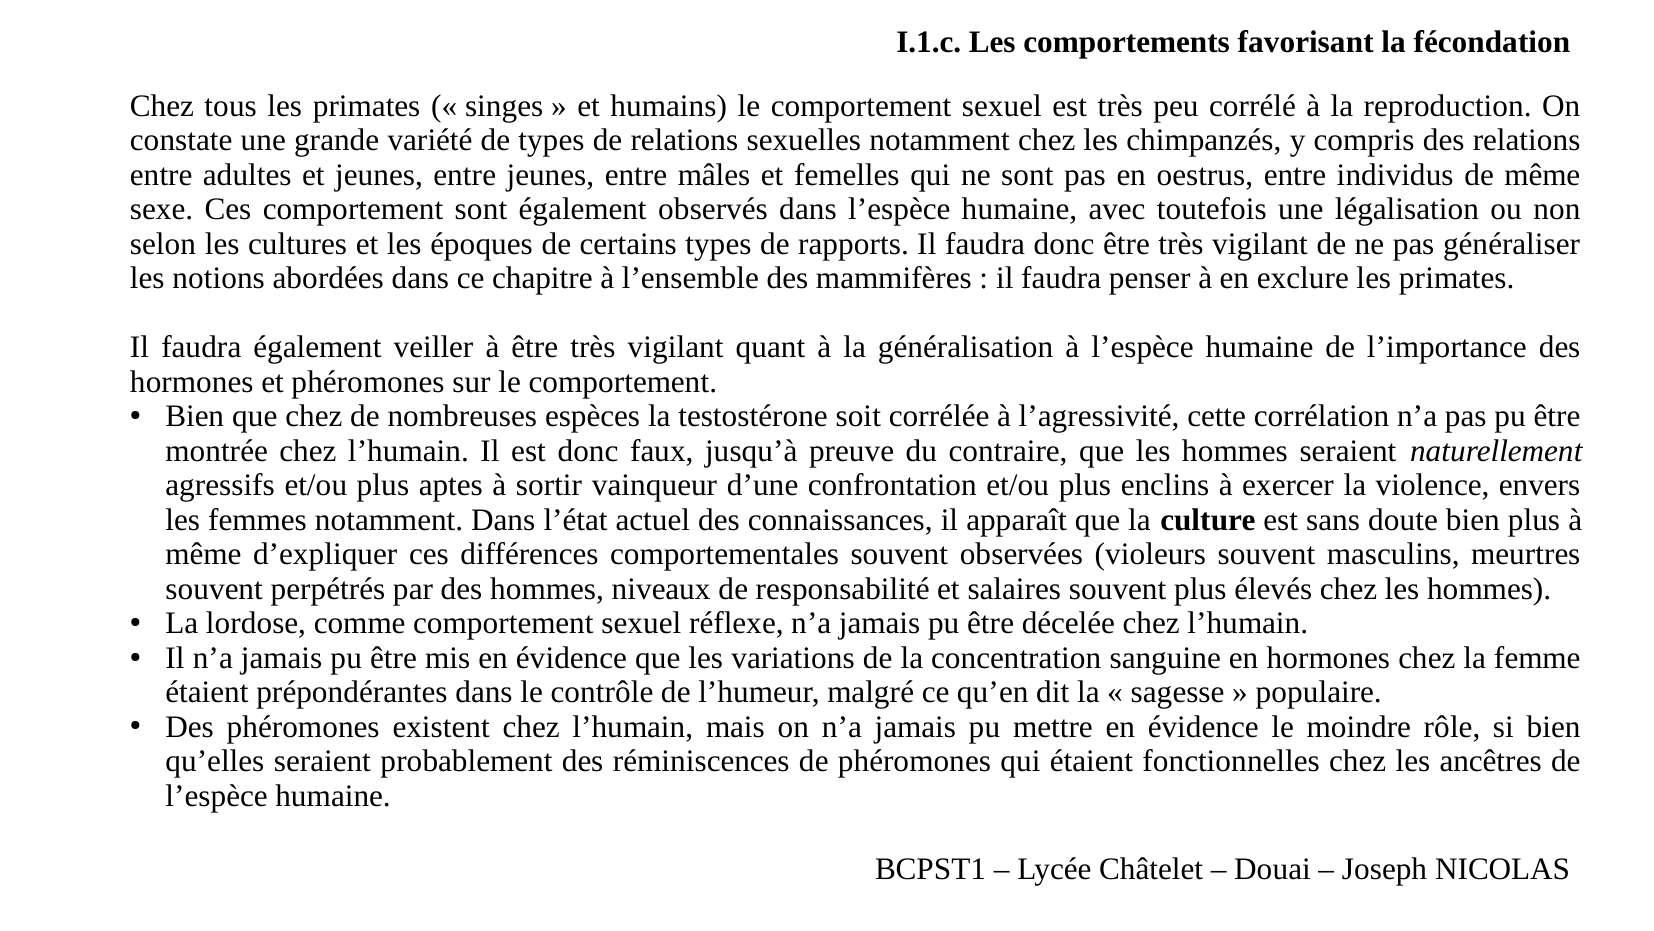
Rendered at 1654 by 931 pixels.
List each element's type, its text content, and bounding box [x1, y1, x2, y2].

text_box BCPST1 – Lycée Châtelet – Douai – Joseph NICOLAS [637, 848, 1571, 905]
text_box Chez tous les primates (« singes » et humains) le comportement sexuel est très peu corrélé à la reproduction. On constate une grande variété de types de relations sexuelles notamment chez les chimpanzés, y compris des relations entre adultes et jeunes, entre jeunes, entre mâles et femelles qui ne sont pas en oestrus, entre individus de même sexe. Ces comportement sont également observés dans l’espèce humaine, avec toutefois une légalisation ou non selon les cultures et les époques de certains types de rapports. Il faudra donc être très vigilant de ne pas généraliser les notions abordées dans ce chapitre à l’ensemble des mammifères : il faudra penser à en exclure les primates. Il faudra également veiller à être très vigilant quant à la généralisation à l’espèce humaine de l’importance des hormones et phéromones sur le comportement. Bien que chez de nombreuses espèces la testostérone soit corrélée à l’agressivité, cette corrélation n’a pas pu être montrée chez l’humain. Il est donc faux, jusqu’à preuve du contraire, que les hommes seraient naturellement agressifs et/ou plus aptes à sortir vainqueur d’une confrontation et/ou plus enclins à exercer la violence, envers les femmes notamment. Dans l’état actuel des connaissances, il apparaît que la culture est sans doute bien plus à même d’expliquer ces différences comportementales souvent observées (violeurs souvent masculins, meurtres souvent perpétrés par des hommes, niveaux de responsabilité et salaires souvent plus élevés chez les hommes). La lordose, comme comportement sexuel réflexe, n’a jamais pu être décelée chez l’humain. Il n’a jamais pu être mis en évidence que les variations de la concentration sanguine en hormones chez la femme étaient prépondérantes dans le contrôle de l’humeur, malgré ce qu’en dit la « sagesse » populaire. Des phéromones existent chez l’humain, mais on n’a jamais pu mettre en évidence le moindre rôle, si bien qu’elles seraient probablement des réminiscences de phéromones qui étaient fonctionnelles chez les ancêtres de l’espèce humaine. [129, 88, 1583, 848]
text_box I.1.c. Les comportements favorisant la fécondation [401, 5, 1572, 78]
